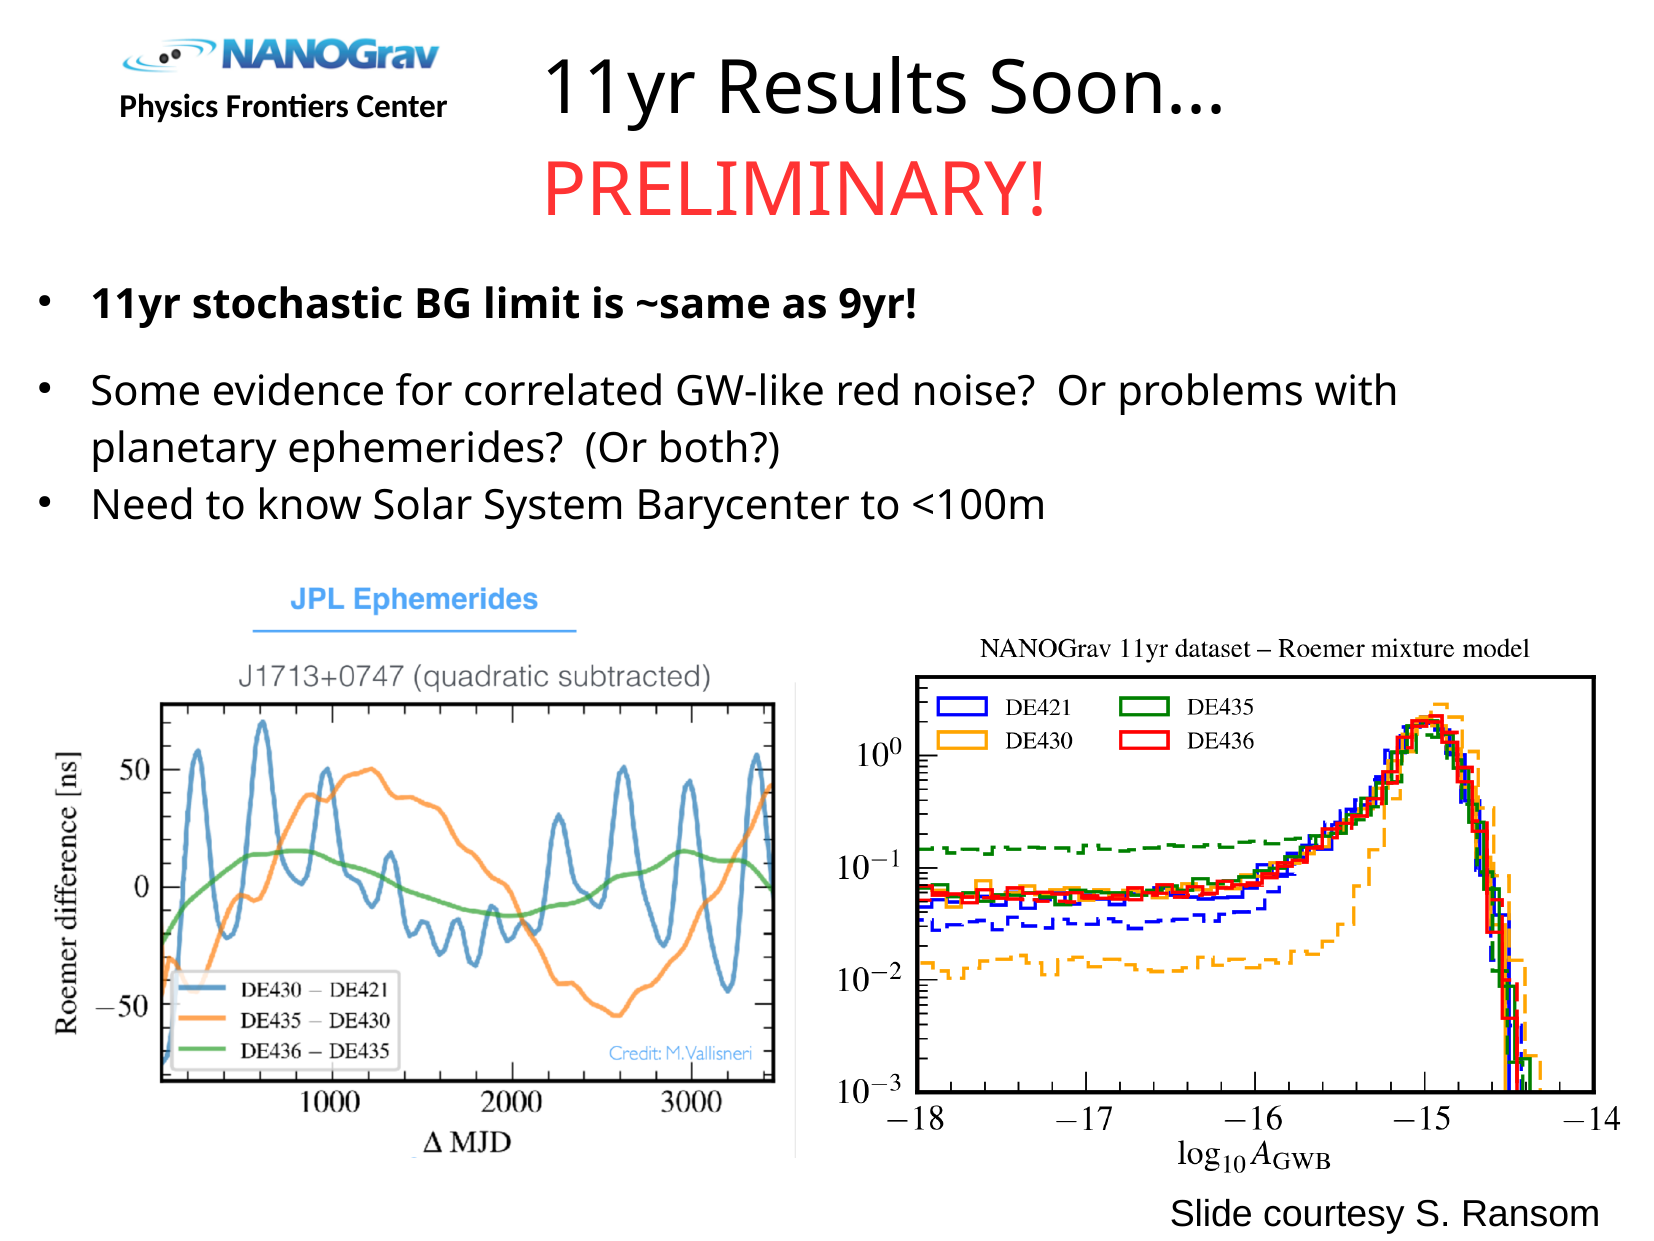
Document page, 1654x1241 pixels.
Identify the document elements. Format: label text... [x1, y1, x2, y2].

text_box Physics Frontiers Center [19, 69, 541, 165]
picture [111, 31, 445, 69]
text_box Slide courtesy S. Ransom [1155, 1185, 1616, 1241]
picture [18, 566, 807, 1158]
list 11yr stochastic BG limit is ~same as 9yr! Some evidence for correlated GW-like red noise? Or problems with planetary ephemerides? (Or both?) Need to know Solar System Barycenter to <100m [19, 273, 1561, 689]
picture [814, 613, 1647, 1204]
title 11yr Results Soon... PRELIMINARY! [540, 26, 1508, 245]
